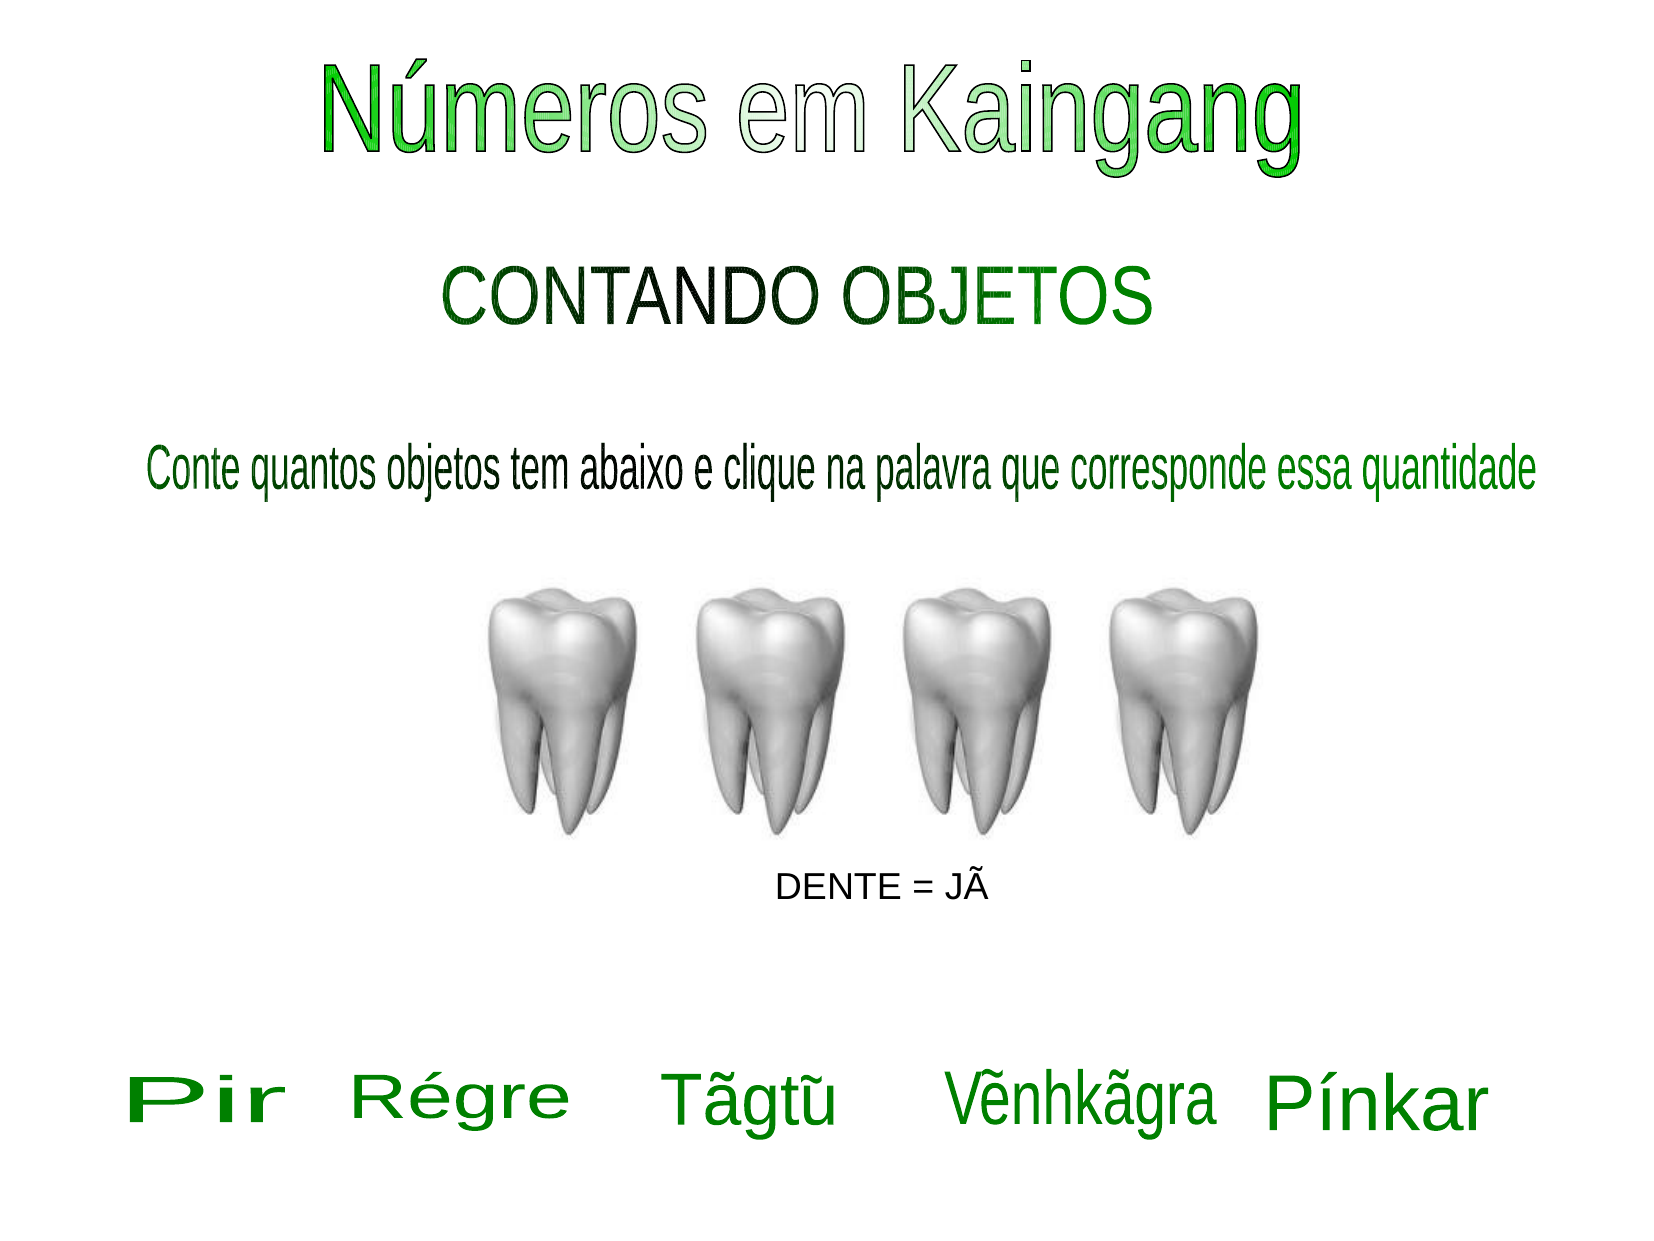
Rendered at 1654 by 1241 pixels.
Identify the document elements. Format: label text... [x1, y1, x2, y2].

text_box CONTANDO OBJETOS [977, 266, 1014, 324]
text_box Tãgtu [661, 1073, 701, 1125]
text_box Pínkar [1423, 1087, 1464, 1131]
text_box CONTANDO OBJETOS [591, 266, 630, 325]
text_box Tãgtu [710, 1071, 735, 1082]
text_box Venhkãgra [1136, 1083, 1163, 1140]
text_box Venhkãgra [1187, 1082, 1217, 1125]
text_box Pínkar [1322, 1088, 1330, 1131]
text_box Pínkar [1320, 1071, 1337, 1084]
text_box Venhkãgra [1169, 1083, 1184, 1124]
text_box CONTANDO OBJETOS [442, 265, 486, 325]
text_box Tãgtu [781, 1077, 799, 1126]
text_box Régre [503, 1084, 525, 1118]
text_box Régre [424, 1071, 442, 1082]
text_box Régre [354, 1074, 404, 1118]
text_box Venhkãgra [1108, 1069, 1129, 1080]
text_box CONTANDO OBJETOS [843, 265, 890, 325]
picture [441, 564, 1301, 851]
text_box CONTANDO OBJETOS [898, 266, 935, 324]
text_box CONTANDO OBJETOS [938, 266, 967, 325]
text_box CONTANDO OBJETOS [1018, 266, 1057, 325]
text_box Pínkar [1386, 1072, 1421, 1131]
text_box Régre [410, 1084, 450, 1119]
text_box Venhkãgra [1046, 1068, 1071, 1124]
text_box Pir [250, 1086, 285, 1123]
text_box Tãgtu [705, 1085, 742, 1126]
text_box Venhkãgra [1104, 1082, 1135, 1125]
text_box CONTANDO OBJETOS [1060, 265, 1107, 325]
text_box ~ [981, 1068, 1003, 1078]
text_box Tãgtu [803, 1085, 834, 1126]
text_box Venhkãgra [944, 1071, 981, 1124]
text_box CONTANDO OBJETOS [626, 266, 671, 324]
text_box Venhkãgra [1077, 1068, 1103, 1124]
text_box Régre [529, 1084, 569, 1119]
text_box CONTANDO OBJETOS [1112, 265, 1152, 325]
text_box CONTANDO OBJETOS [676, 266, 715, 324]
text_box Tãgtu [744, 1085, 776, 1140]
text_box Pínkar [1468, 1087, 1489, 1131]
text_box CONTANDO OBJETOS [725, 266, 766, 324]
text_box Pínkar [1342, 1087, 1376, 1131]
text_box CONTANDO OBJETOS [546, 266, 585, 324]
text_box CONTANDO OBJETOS [771, 265, 819, 325]
text_box ~ [801, 1074, 822, 1084]
text_box Venhkãgra [1014, 1083, 1039, 1124]
text_box Venhkãgra [981, 1082, 1009, 1125]
text_box Pir [219, 1087, 233, 1123]
text_box Pir [219, 1074, 233, 1081]
text_box Pir [129, 1077, 204, 1123]
text_box Pínkar [1269, 1075, 1312, 1131]
text_box CONTANDO OBJETOS [491, 265, 538, 325]
text_box DENTE = JÃ [760, 858, 1004, 916]
text_box Régre [456, 1084, 494, 1131]
